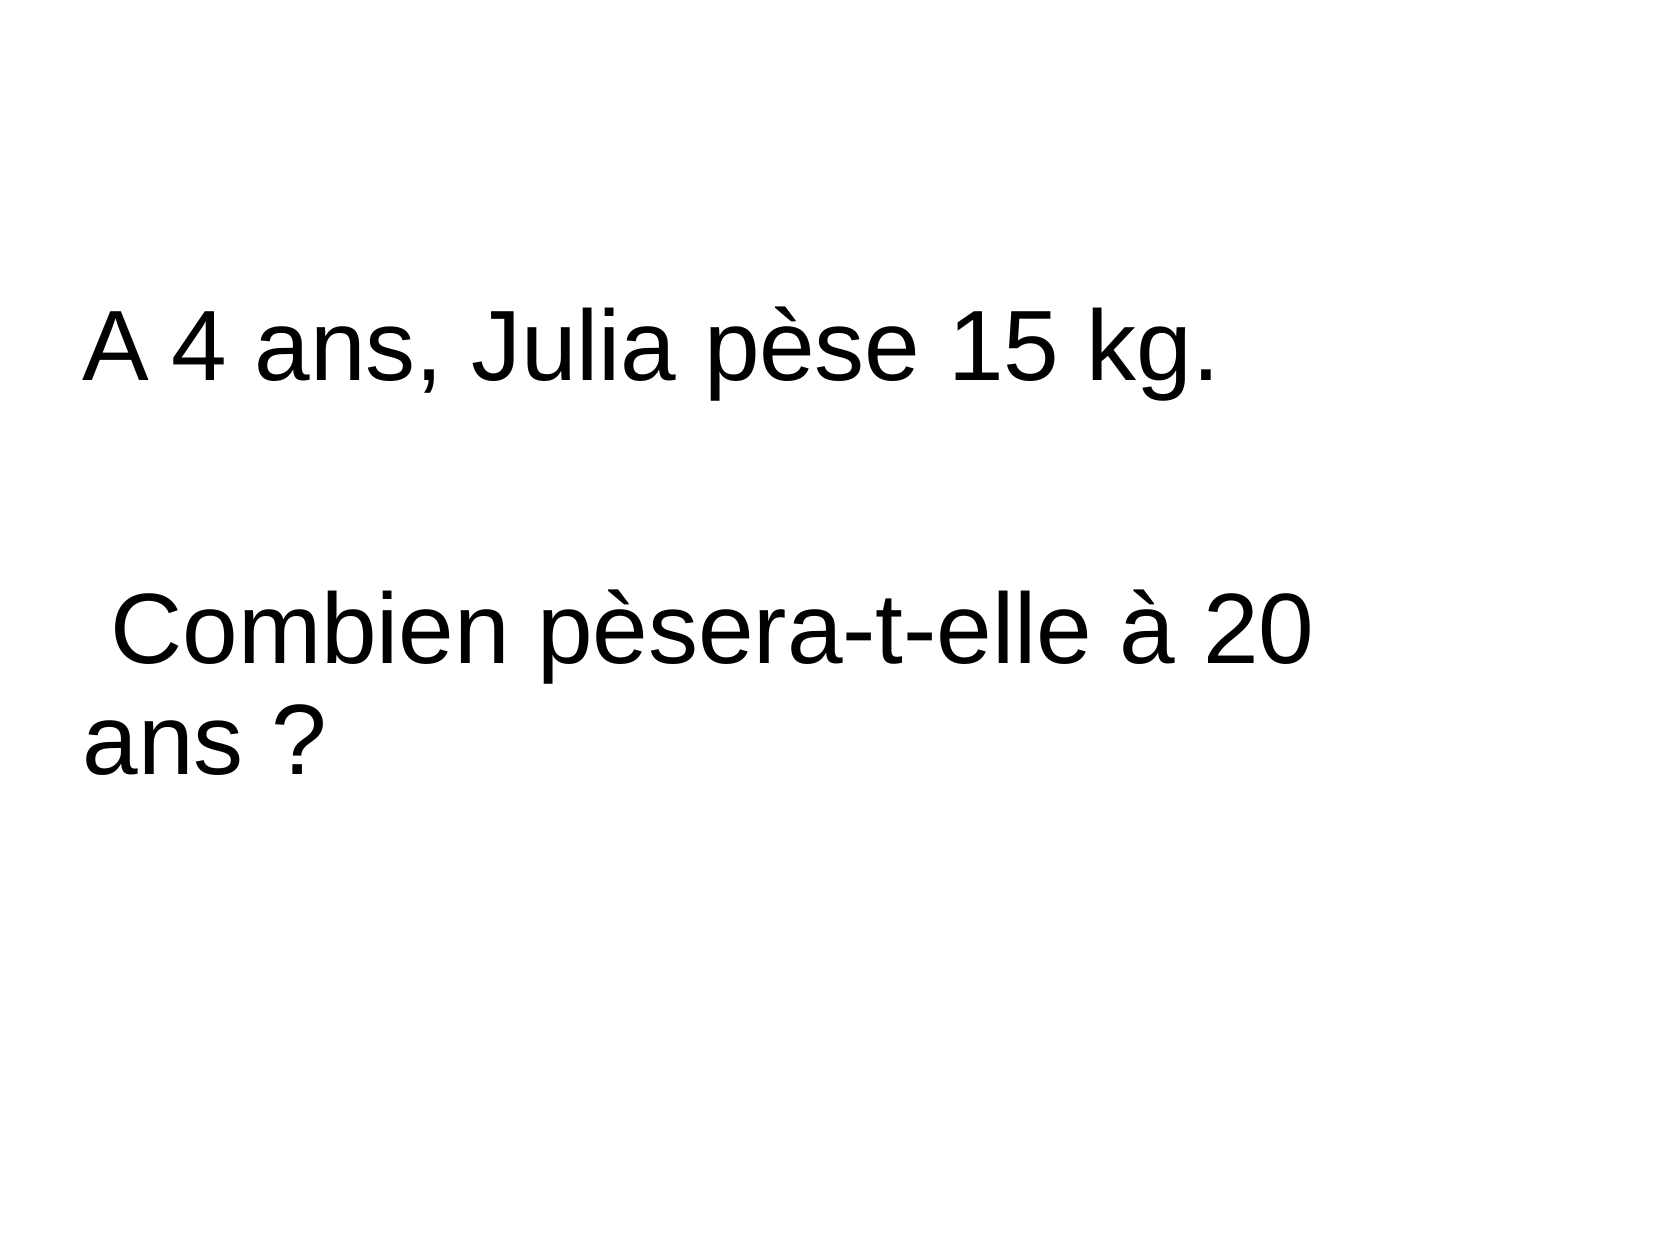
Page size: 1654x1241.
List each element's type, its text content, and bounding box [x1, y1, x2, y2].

list A 4 ans, Julia pèse 15 kg. Combien pèsera-t-elle à 20 ans ? [82, 290, 1571, 1109]
